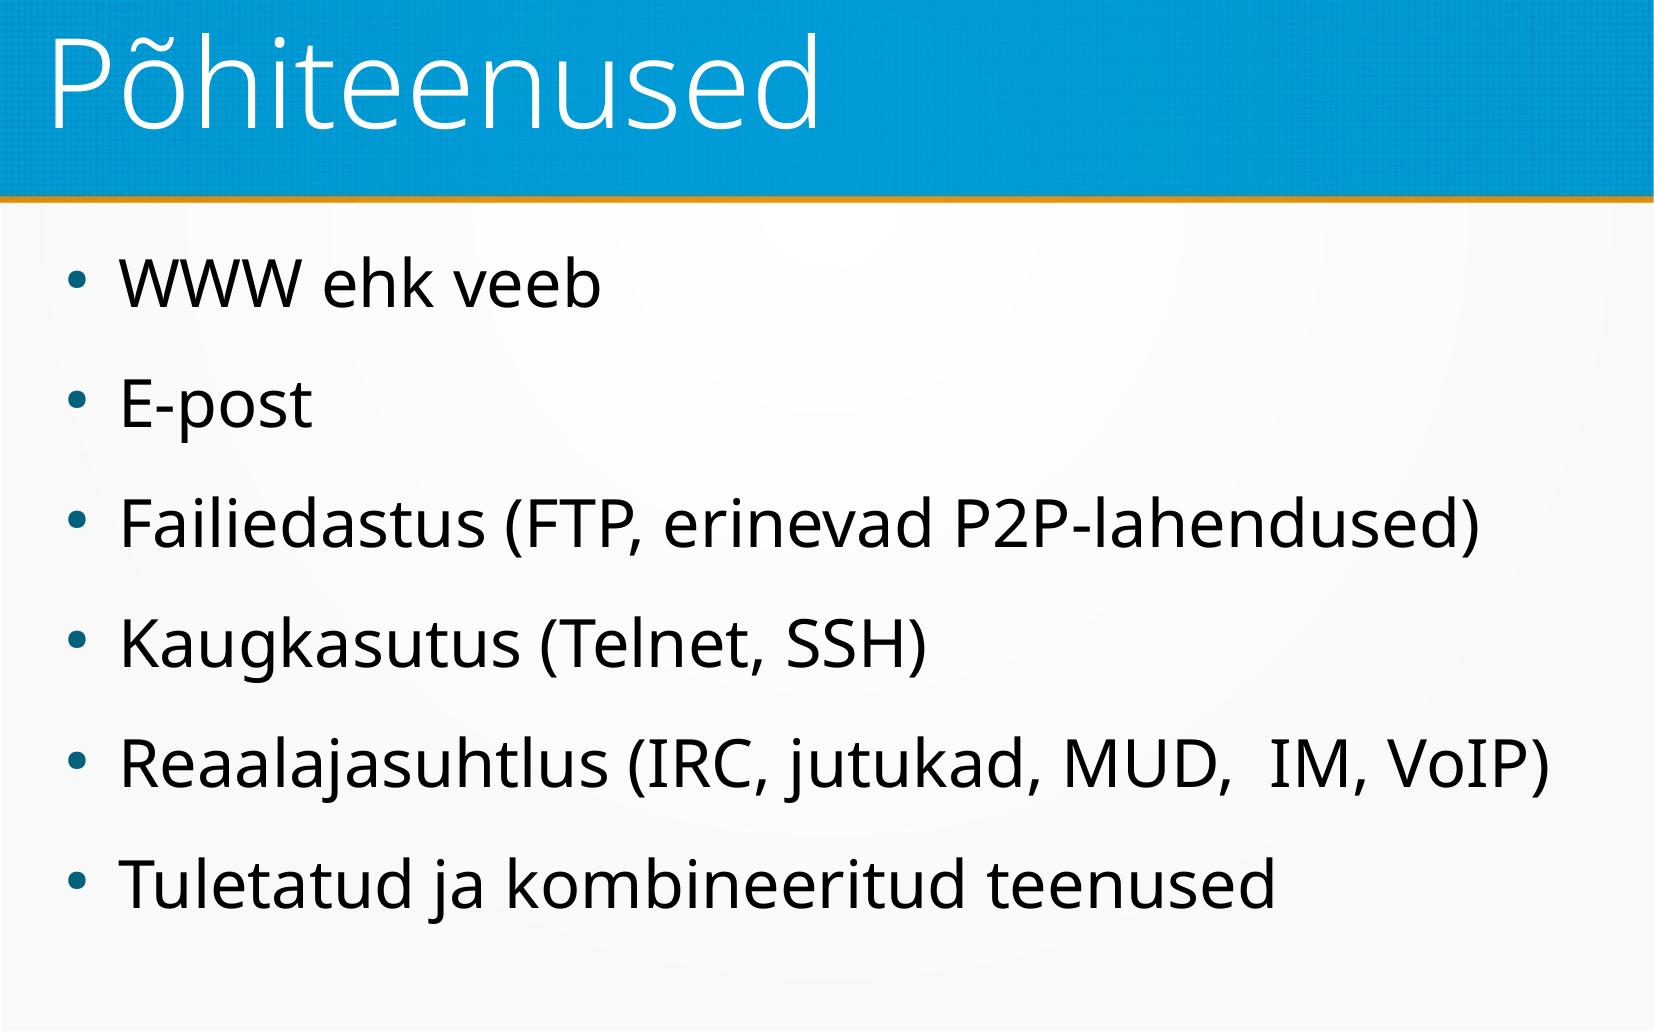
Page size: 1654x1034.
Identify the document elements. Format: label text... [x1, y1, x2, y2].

title Põhiteenused [43, 0, 1619, 166]
picture [0, 195, 1654, 1034]
list WWW ehk veeb E-post Failiedastus (FTP, erinevad P2P-lahendused) Kaugkasutus (Telnet, SSH) Reaalajasuhtlus (IRC, jutukad, MUD, IM, VoIP) Tuletatud ja kombineeritud teenused [47, 236, 1607, 1002]
